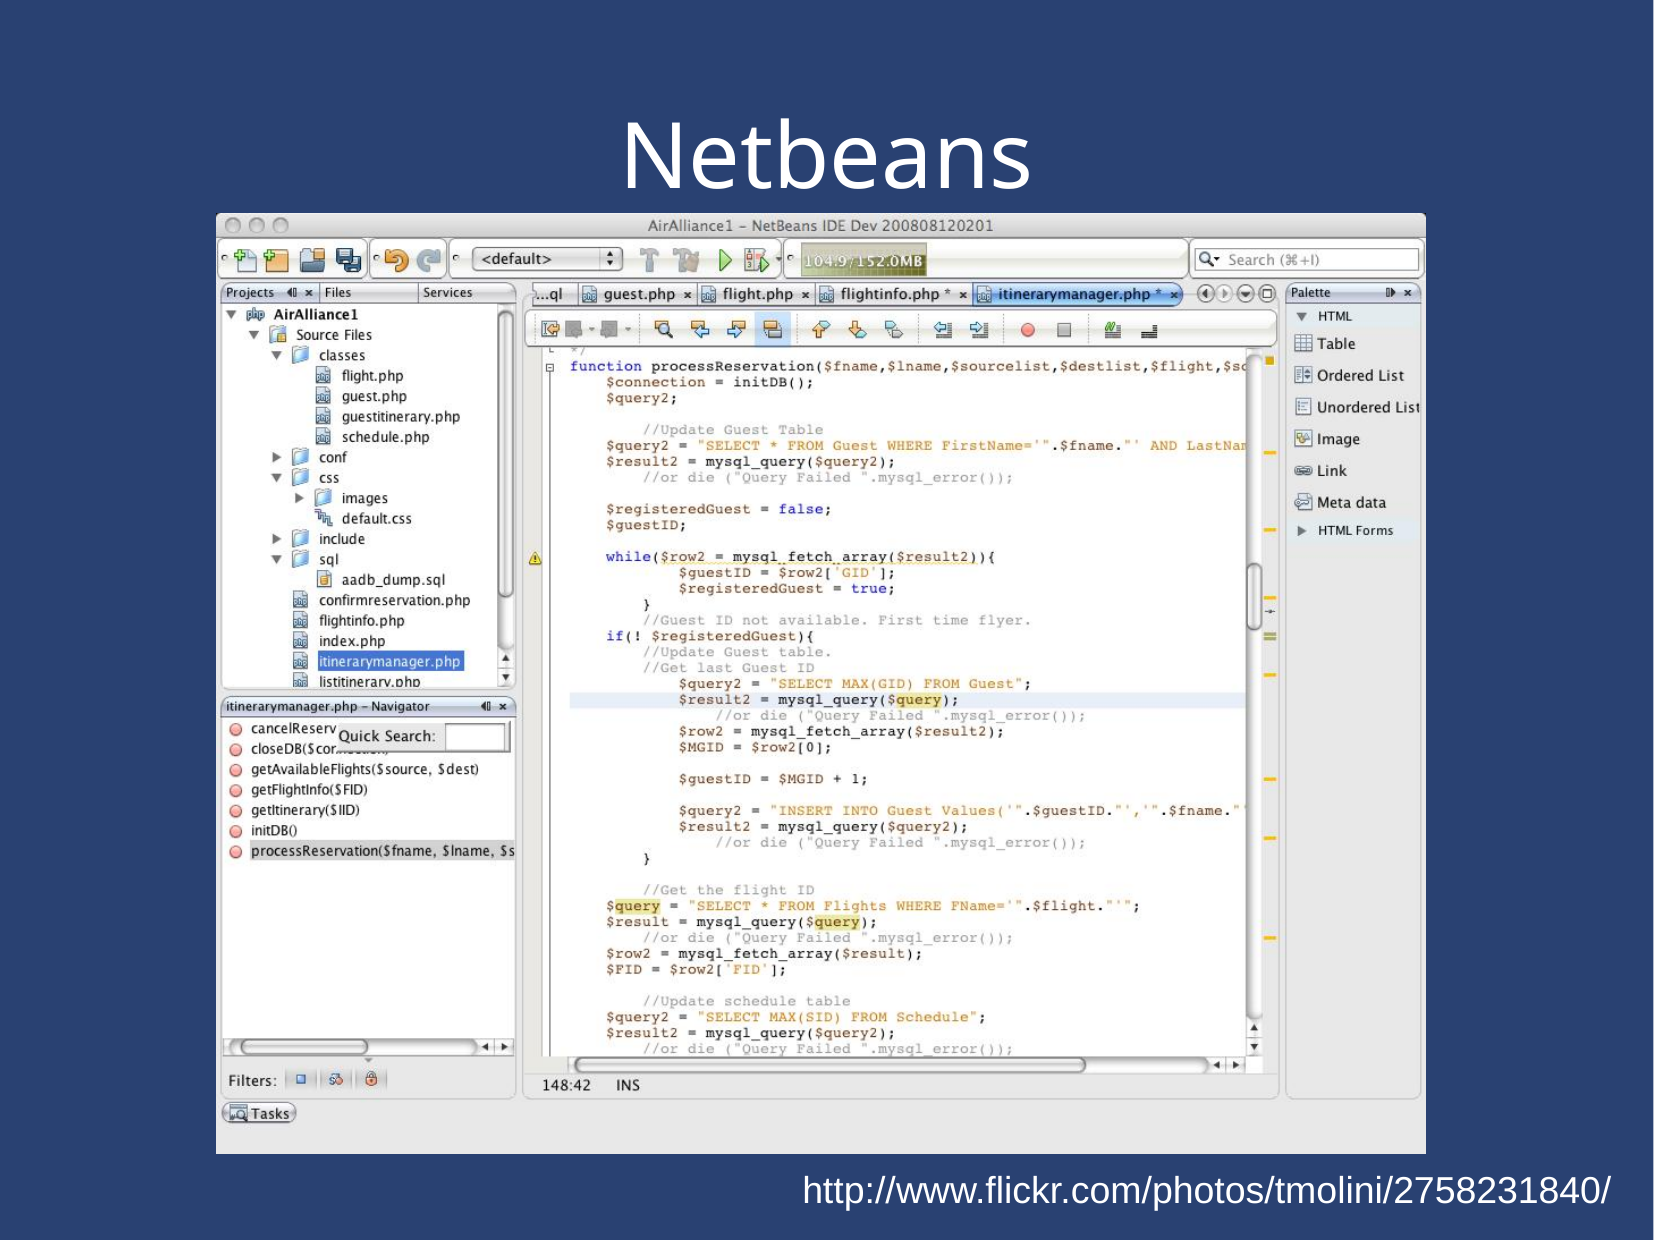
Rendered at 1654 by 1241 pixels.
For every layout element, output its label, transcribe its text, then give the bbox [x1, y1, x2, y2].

picture [216, 213, 1426, 1154]
title Netbeans [82, 49, 1571, 257]
text_box http://www.flickr.com/photos/tmolini/2758231840/ [787, 1162, 1632, 1220]
